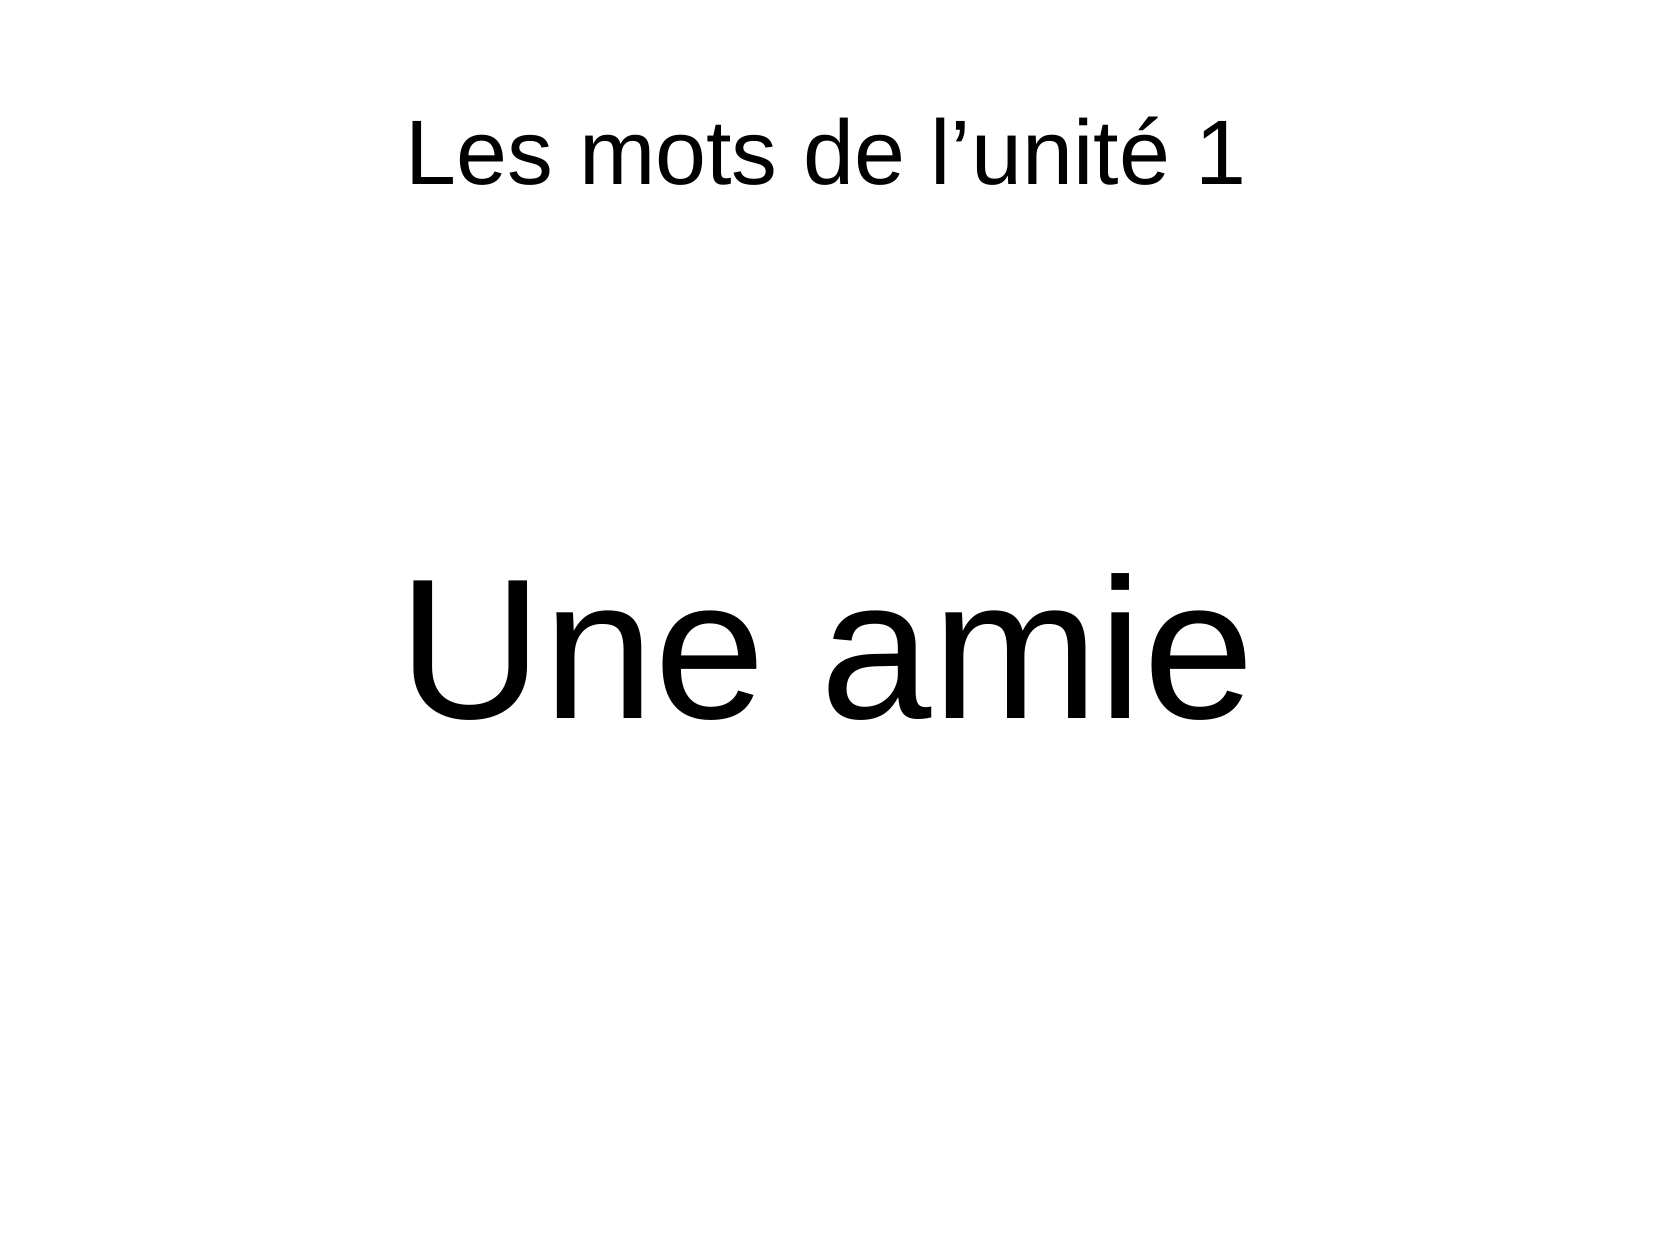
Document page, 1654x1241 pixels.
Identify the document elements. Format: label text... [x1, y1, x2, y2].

subtitle Une amie [82, 290, 1571, 1010]
title Les mots de l’unité 1 [82, 49, 1571, 257]
